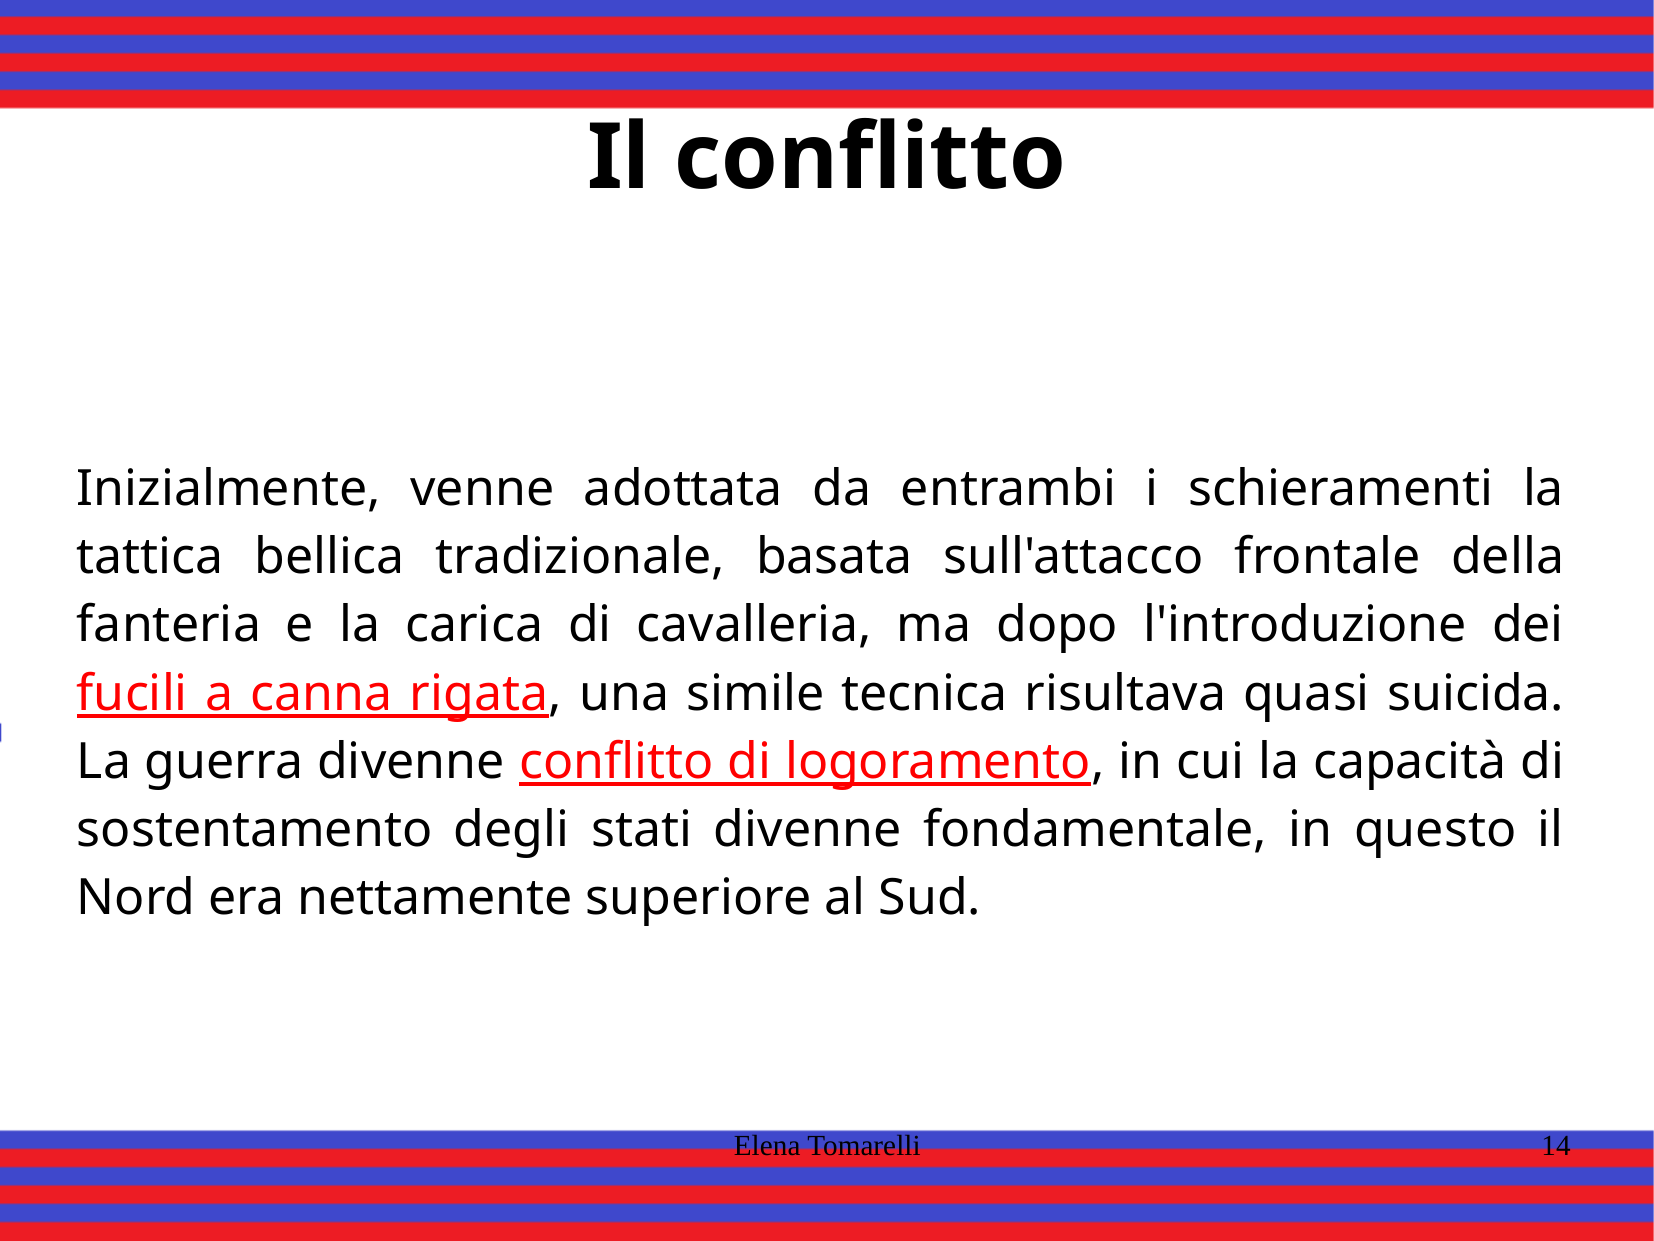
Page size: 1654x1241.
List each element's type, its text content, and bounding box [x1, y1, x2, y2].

subtitle Inizialmente, venne adottata da entrambi i schieramenti la tattica bellica tradizionale, basata sull'attacco frontale della fanteria e la carica di cavalleria, ma dopo l'introduzione dei fucili a canna rigata, una simile tecnica risultava quasi suicida. La guerra divenne conflitto di logoramento, in cui la capacità di sostentamento degli stati divenne fondamentale, in questo il Nord era nettamente superiore al Sud. [76, 288, 1565, 1093]
picture [0, 0, 1654, 1241]
title Il conflitto [82, 56, 1571, 250]
